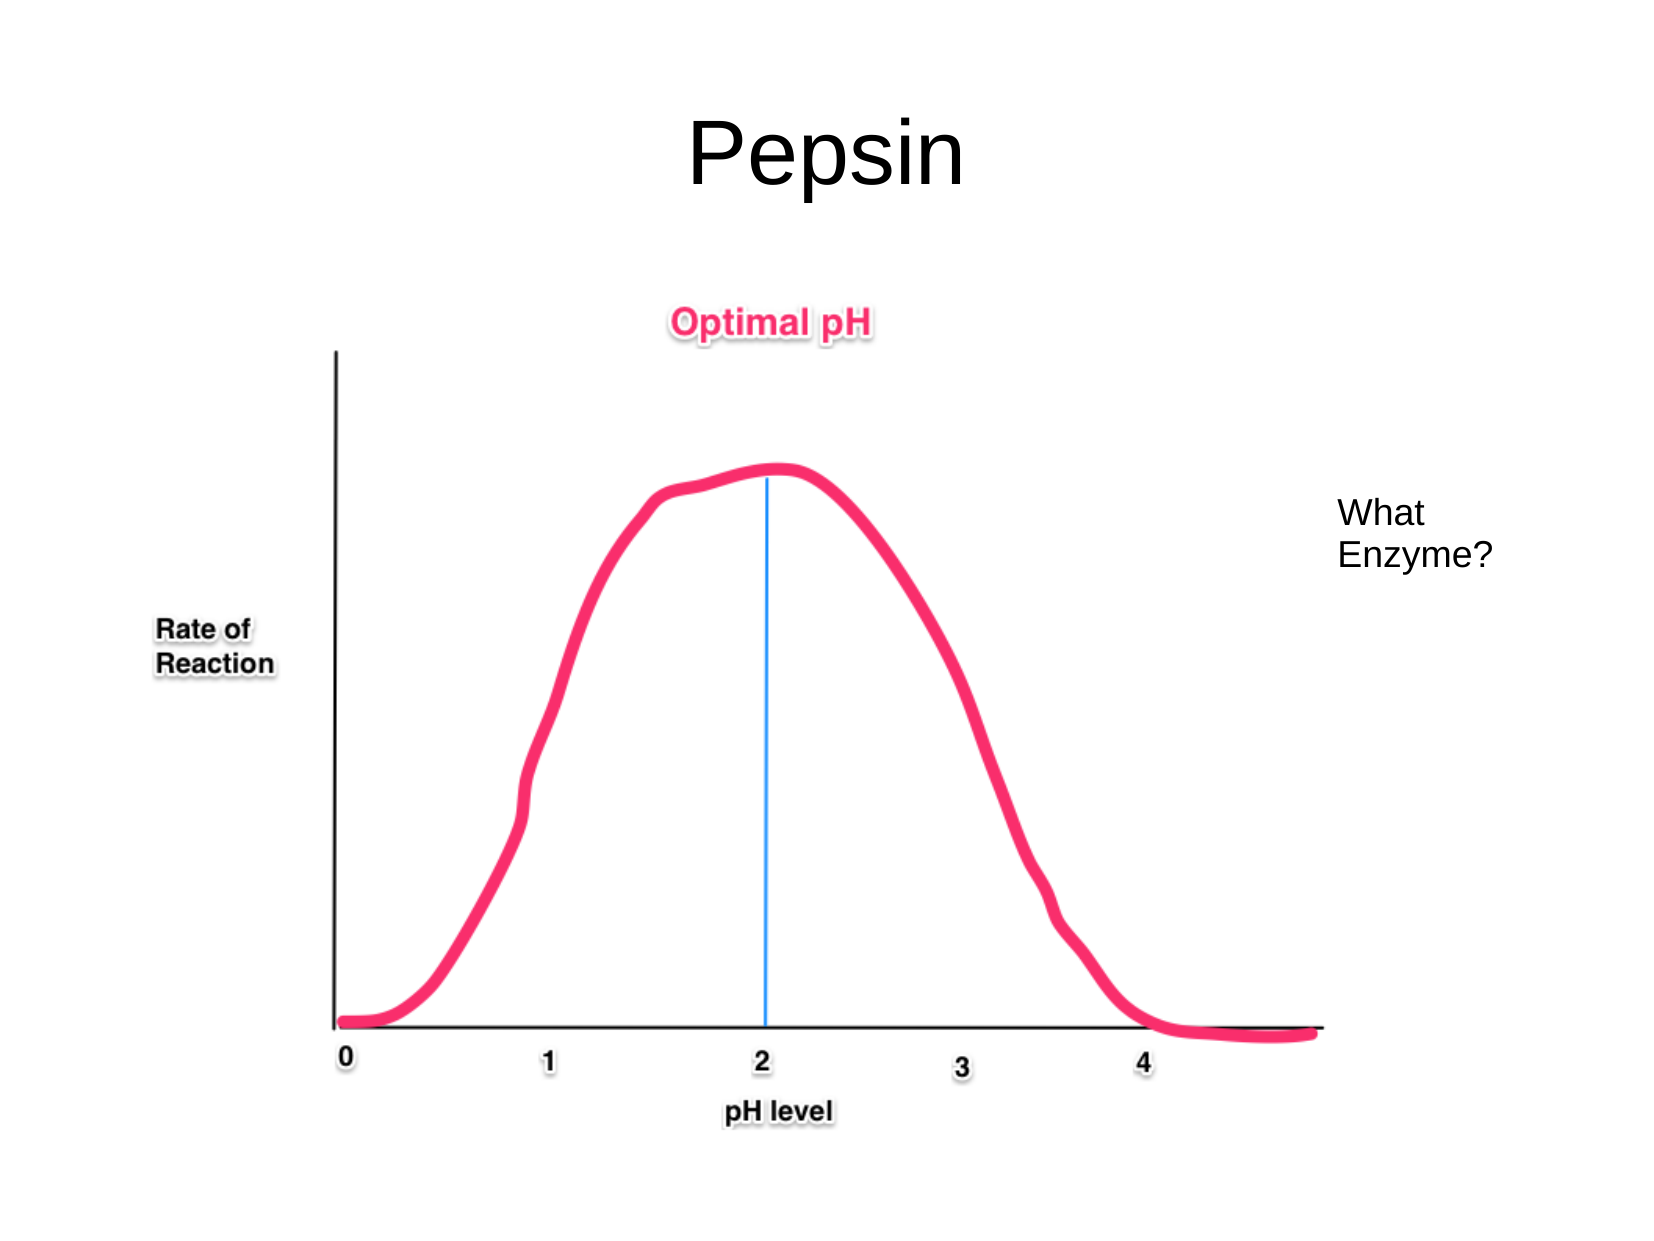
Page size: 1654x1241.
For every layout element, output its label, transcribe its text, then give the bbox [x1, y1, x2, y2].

title Pepsin [82, 49, 1571, 257]
text_box What Enzyme? [1322, 484, 1607, 584]
picture [146, 271, 1371, 1174]
